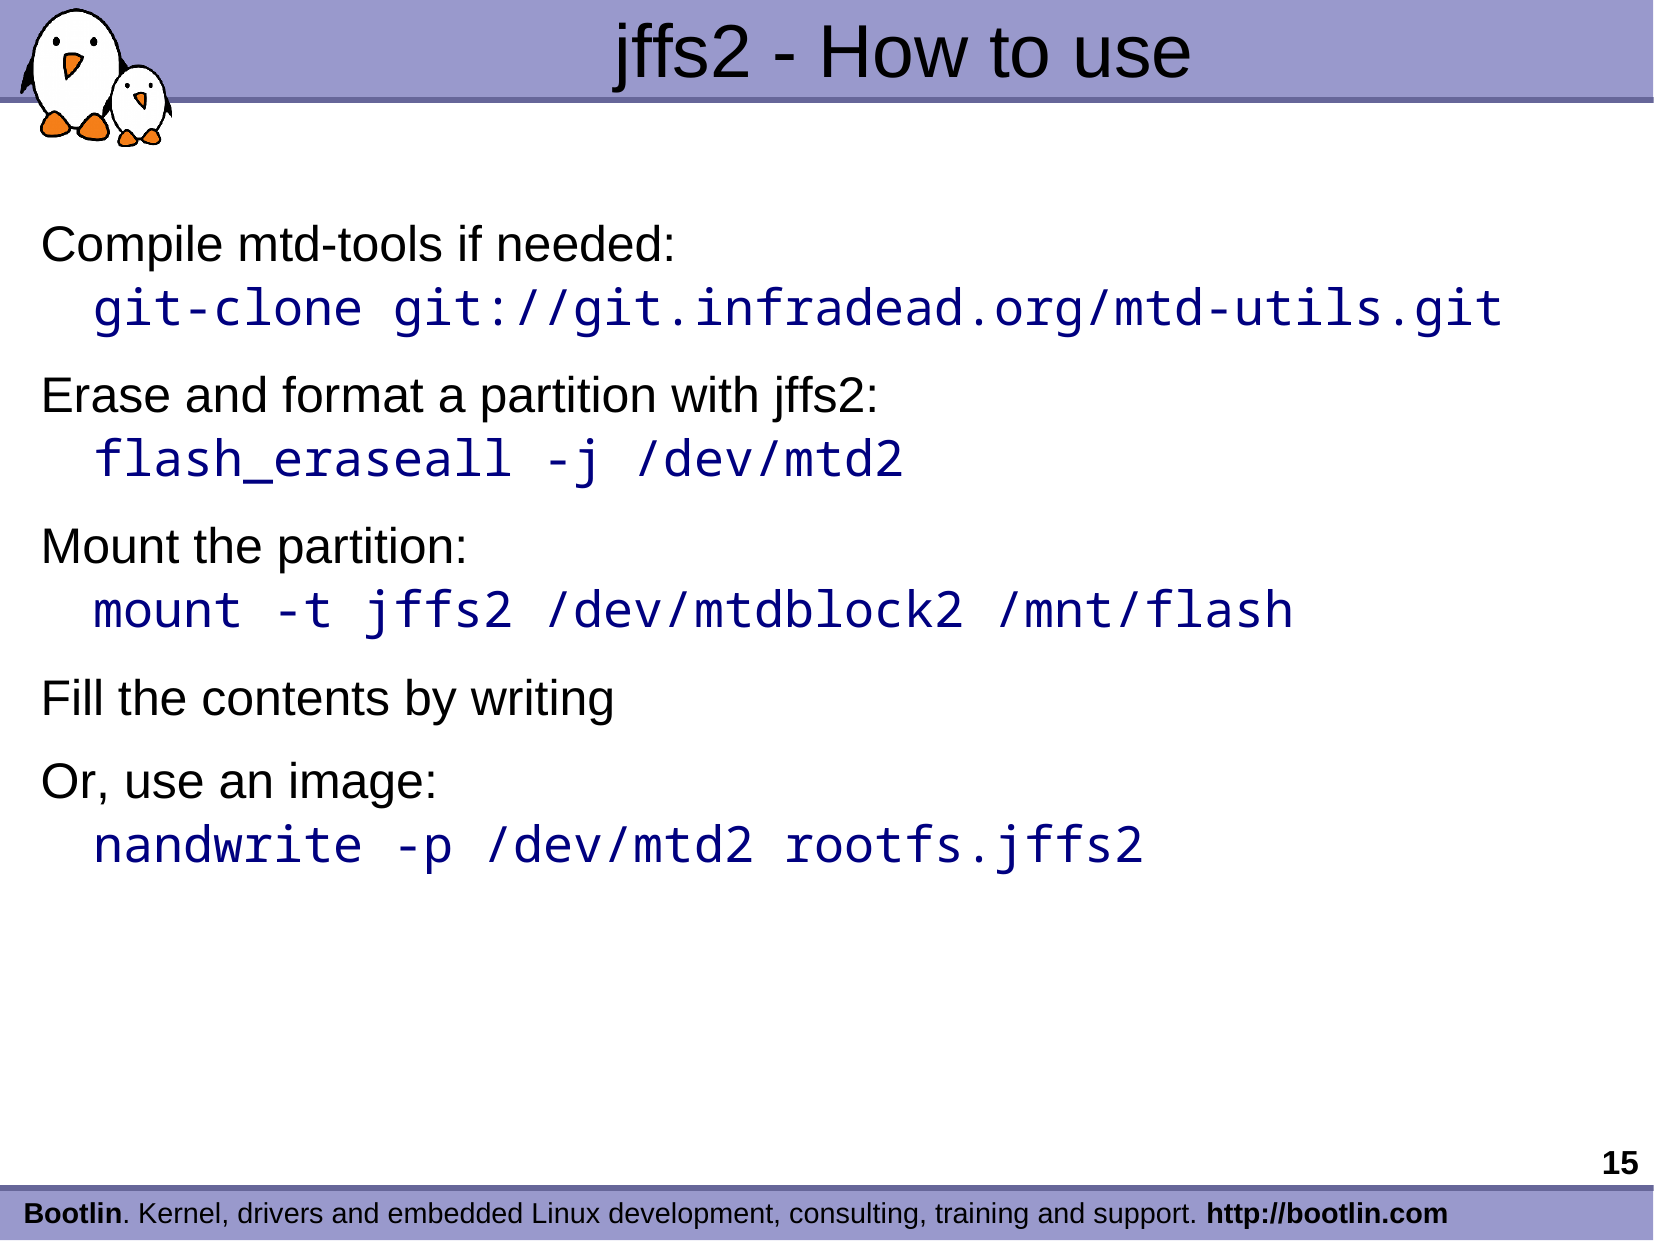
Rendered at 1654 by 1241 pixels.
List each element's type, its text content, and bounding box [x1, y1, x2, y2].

picture [20, 8, 172, 147]
list Compile mtd-tools if needed: git-clone git://git.infradead.org/mtd-utils.git Erase and format a partition with jffs2: flash_eraseall -j /dev/mtd2 Mount the partition: mount -t jffs2 /dev/mtdblock2 /mnt/flash Fill the contents by writing Or, use an image: nandwrite -p /dev/mtd2 rootfs.jffs2 [22, 216, 1572, 1066]
title jffs2 - How to use [178, 5, 1631, 97]
